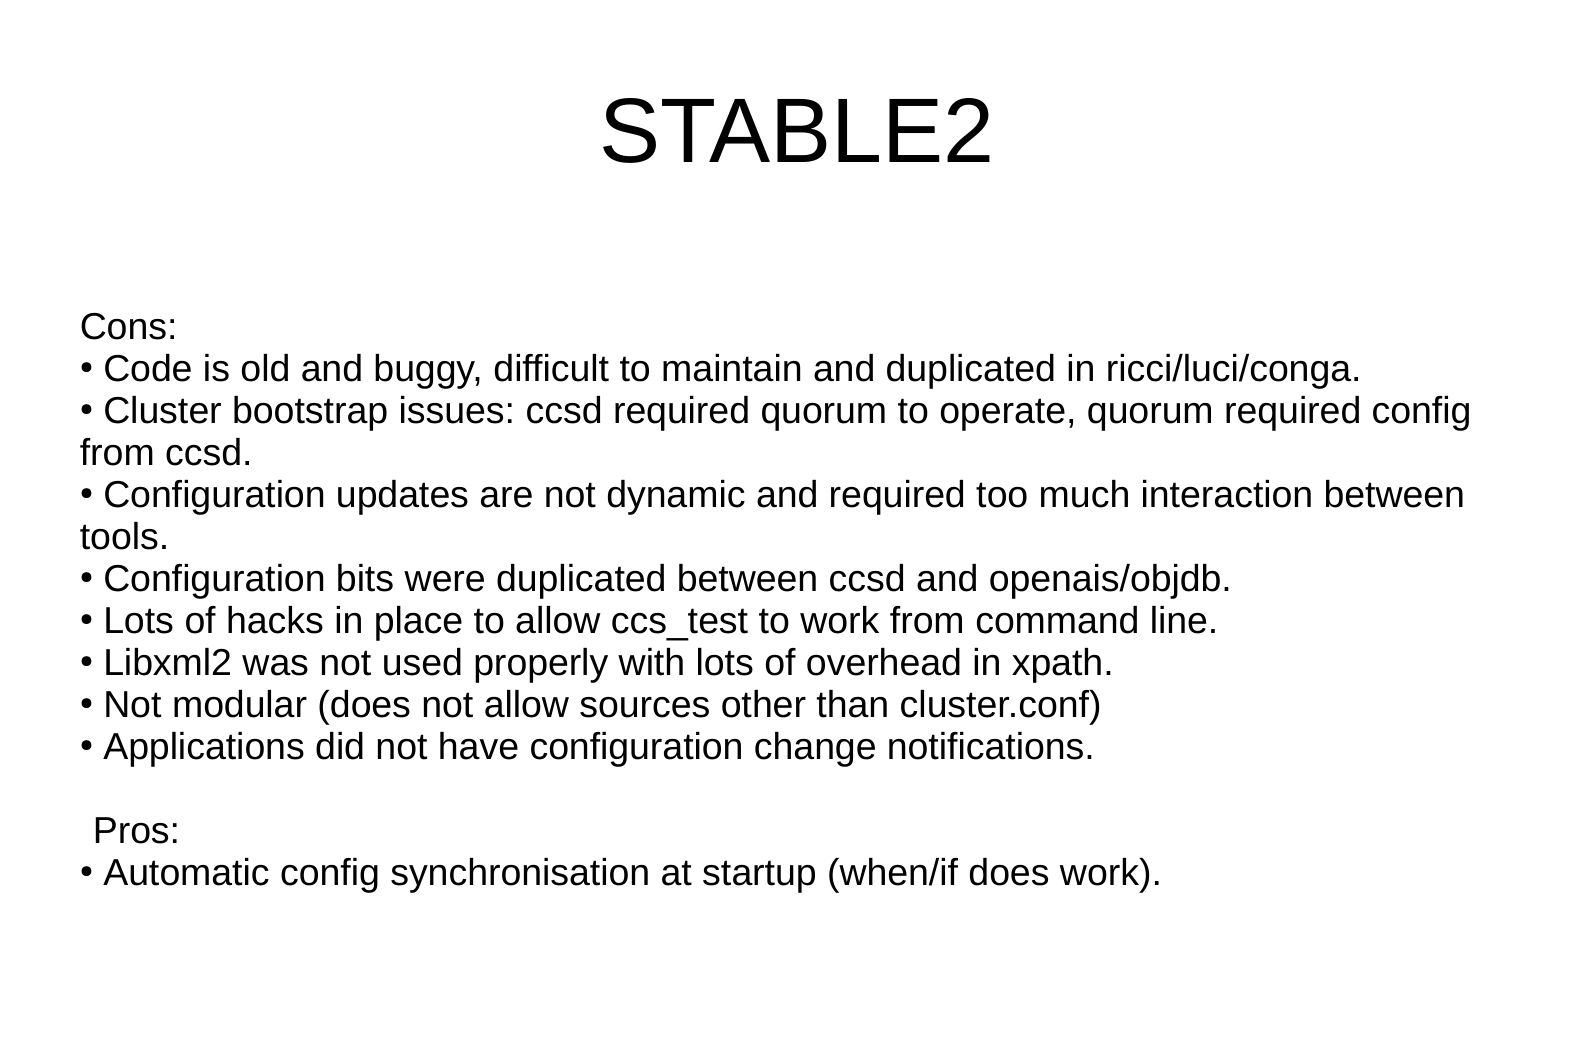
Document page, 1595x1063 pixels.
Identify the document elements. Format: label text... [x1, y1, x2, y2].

title STABLE2 [79, 49, 1515, 213]
subtitle Cons: Code is old and buggy, difficult to maintain and duplicated in ricci/luci/conga. Cluster bootstrap issues: ccsd required quorum to operate, quorum required config from ccsd. Configuration updates are not dynamic and required too much interaction between tools. Configuration bits were duplicated between ccsd and openais/objdb. Lots of hacks in place to allow ccs_test to work from command line. Libxml2 was not used properly with lots of overhead in xpath. Not modular (does not allow sources other than cluster.conf) Applications did not have configuration change notifications. Pros: Automatic config synchronisation at startup (when/if does work). [79, 256, 1515, 943]
